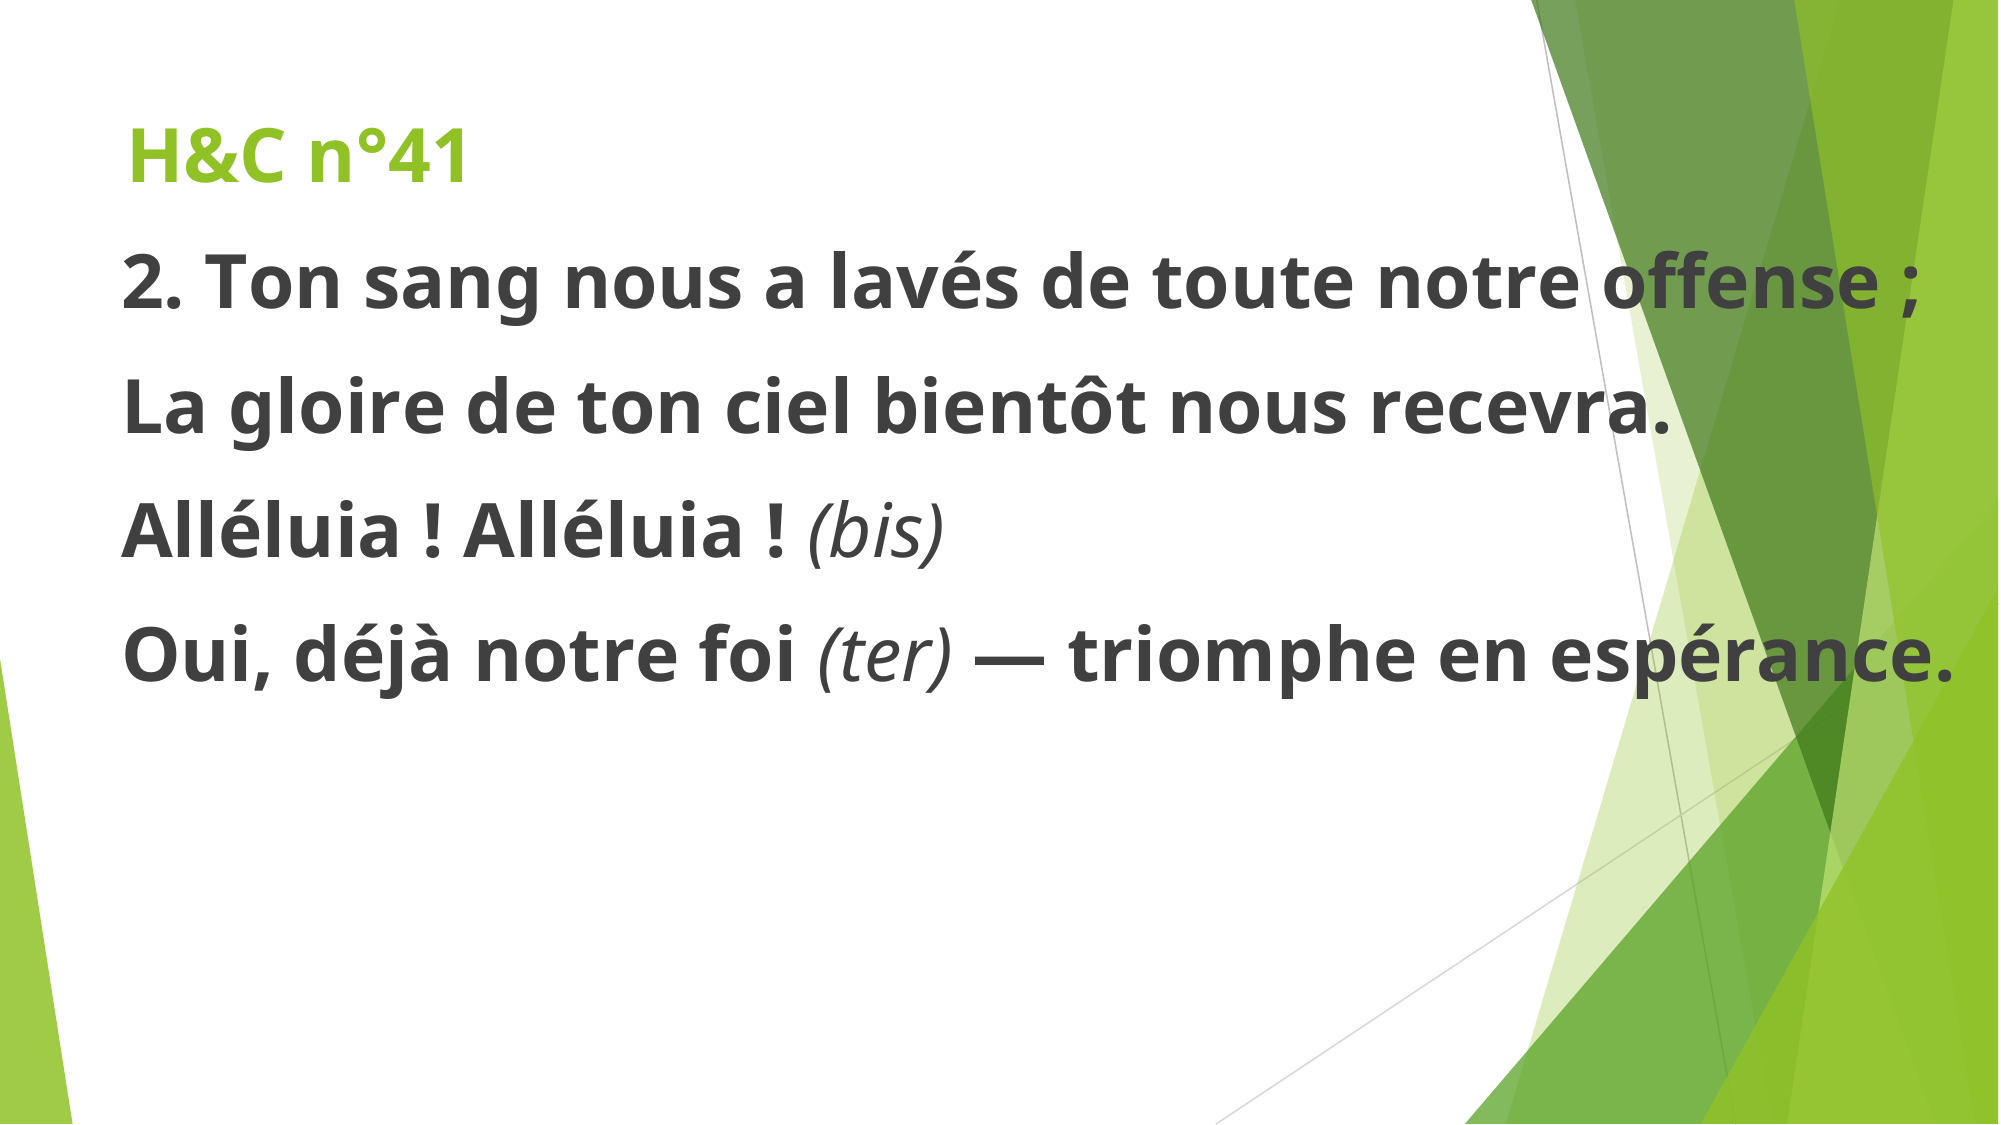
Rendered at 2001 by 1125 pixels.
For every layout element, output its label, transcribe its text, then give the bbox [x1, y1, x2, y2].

text_box H&C n°41 [111, 99, 1522, 213]
text_box 2. Ton sang nous a lavés de toute notre offense ; La gloire de ton ciel bientôt nous recevra. Alléluia ! Alléluia ! (bis) Oui, déjà notre foi (ter) — triomphe en espérance. [106, 213, 1973, 1037]
